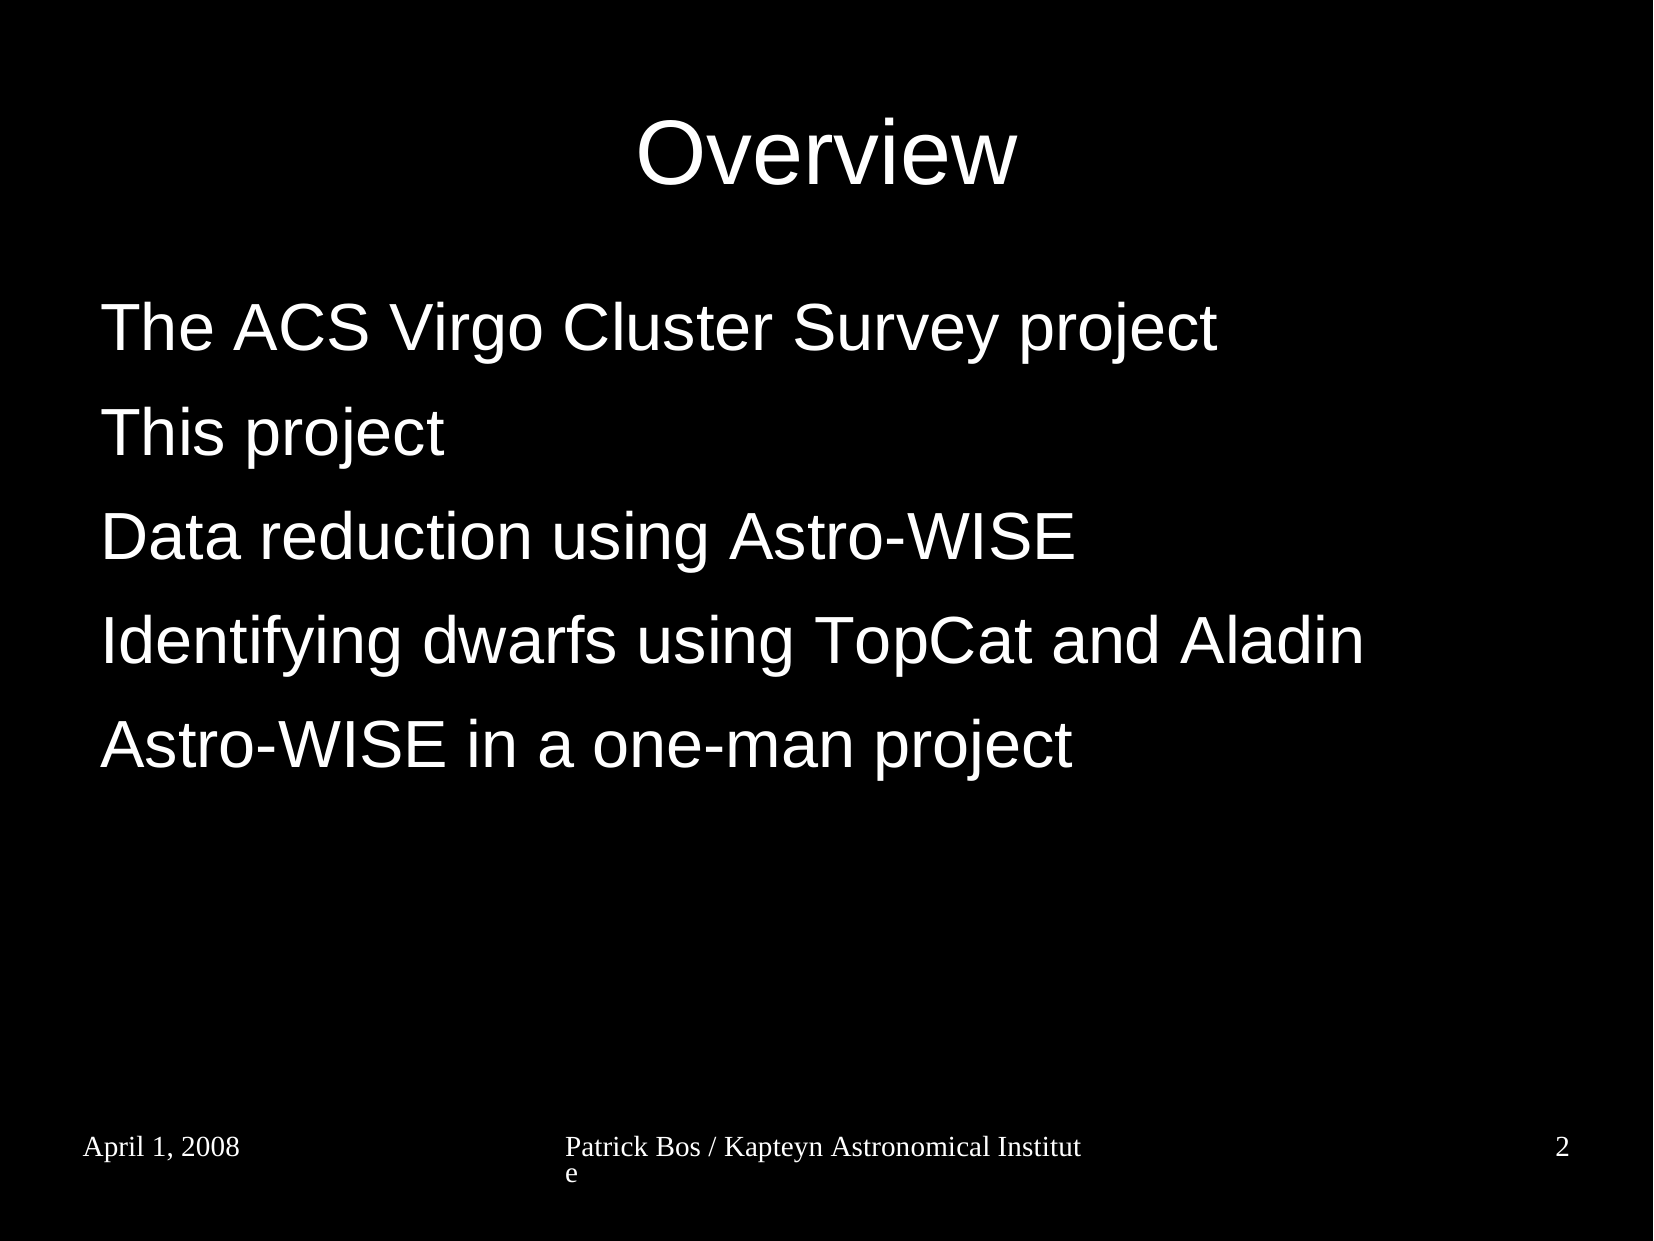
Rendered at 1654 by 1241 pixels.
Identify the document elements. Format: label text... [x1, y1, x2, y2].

list The ACS Virgo Cluster Survey project This project Data reduction using Astro-WISE Identifying dwarfs using TopCat and Aladin Astro-WISE in a one-man project [82, 290, 1571, 1095]
title Overview [82, 56, 1571, 250]
